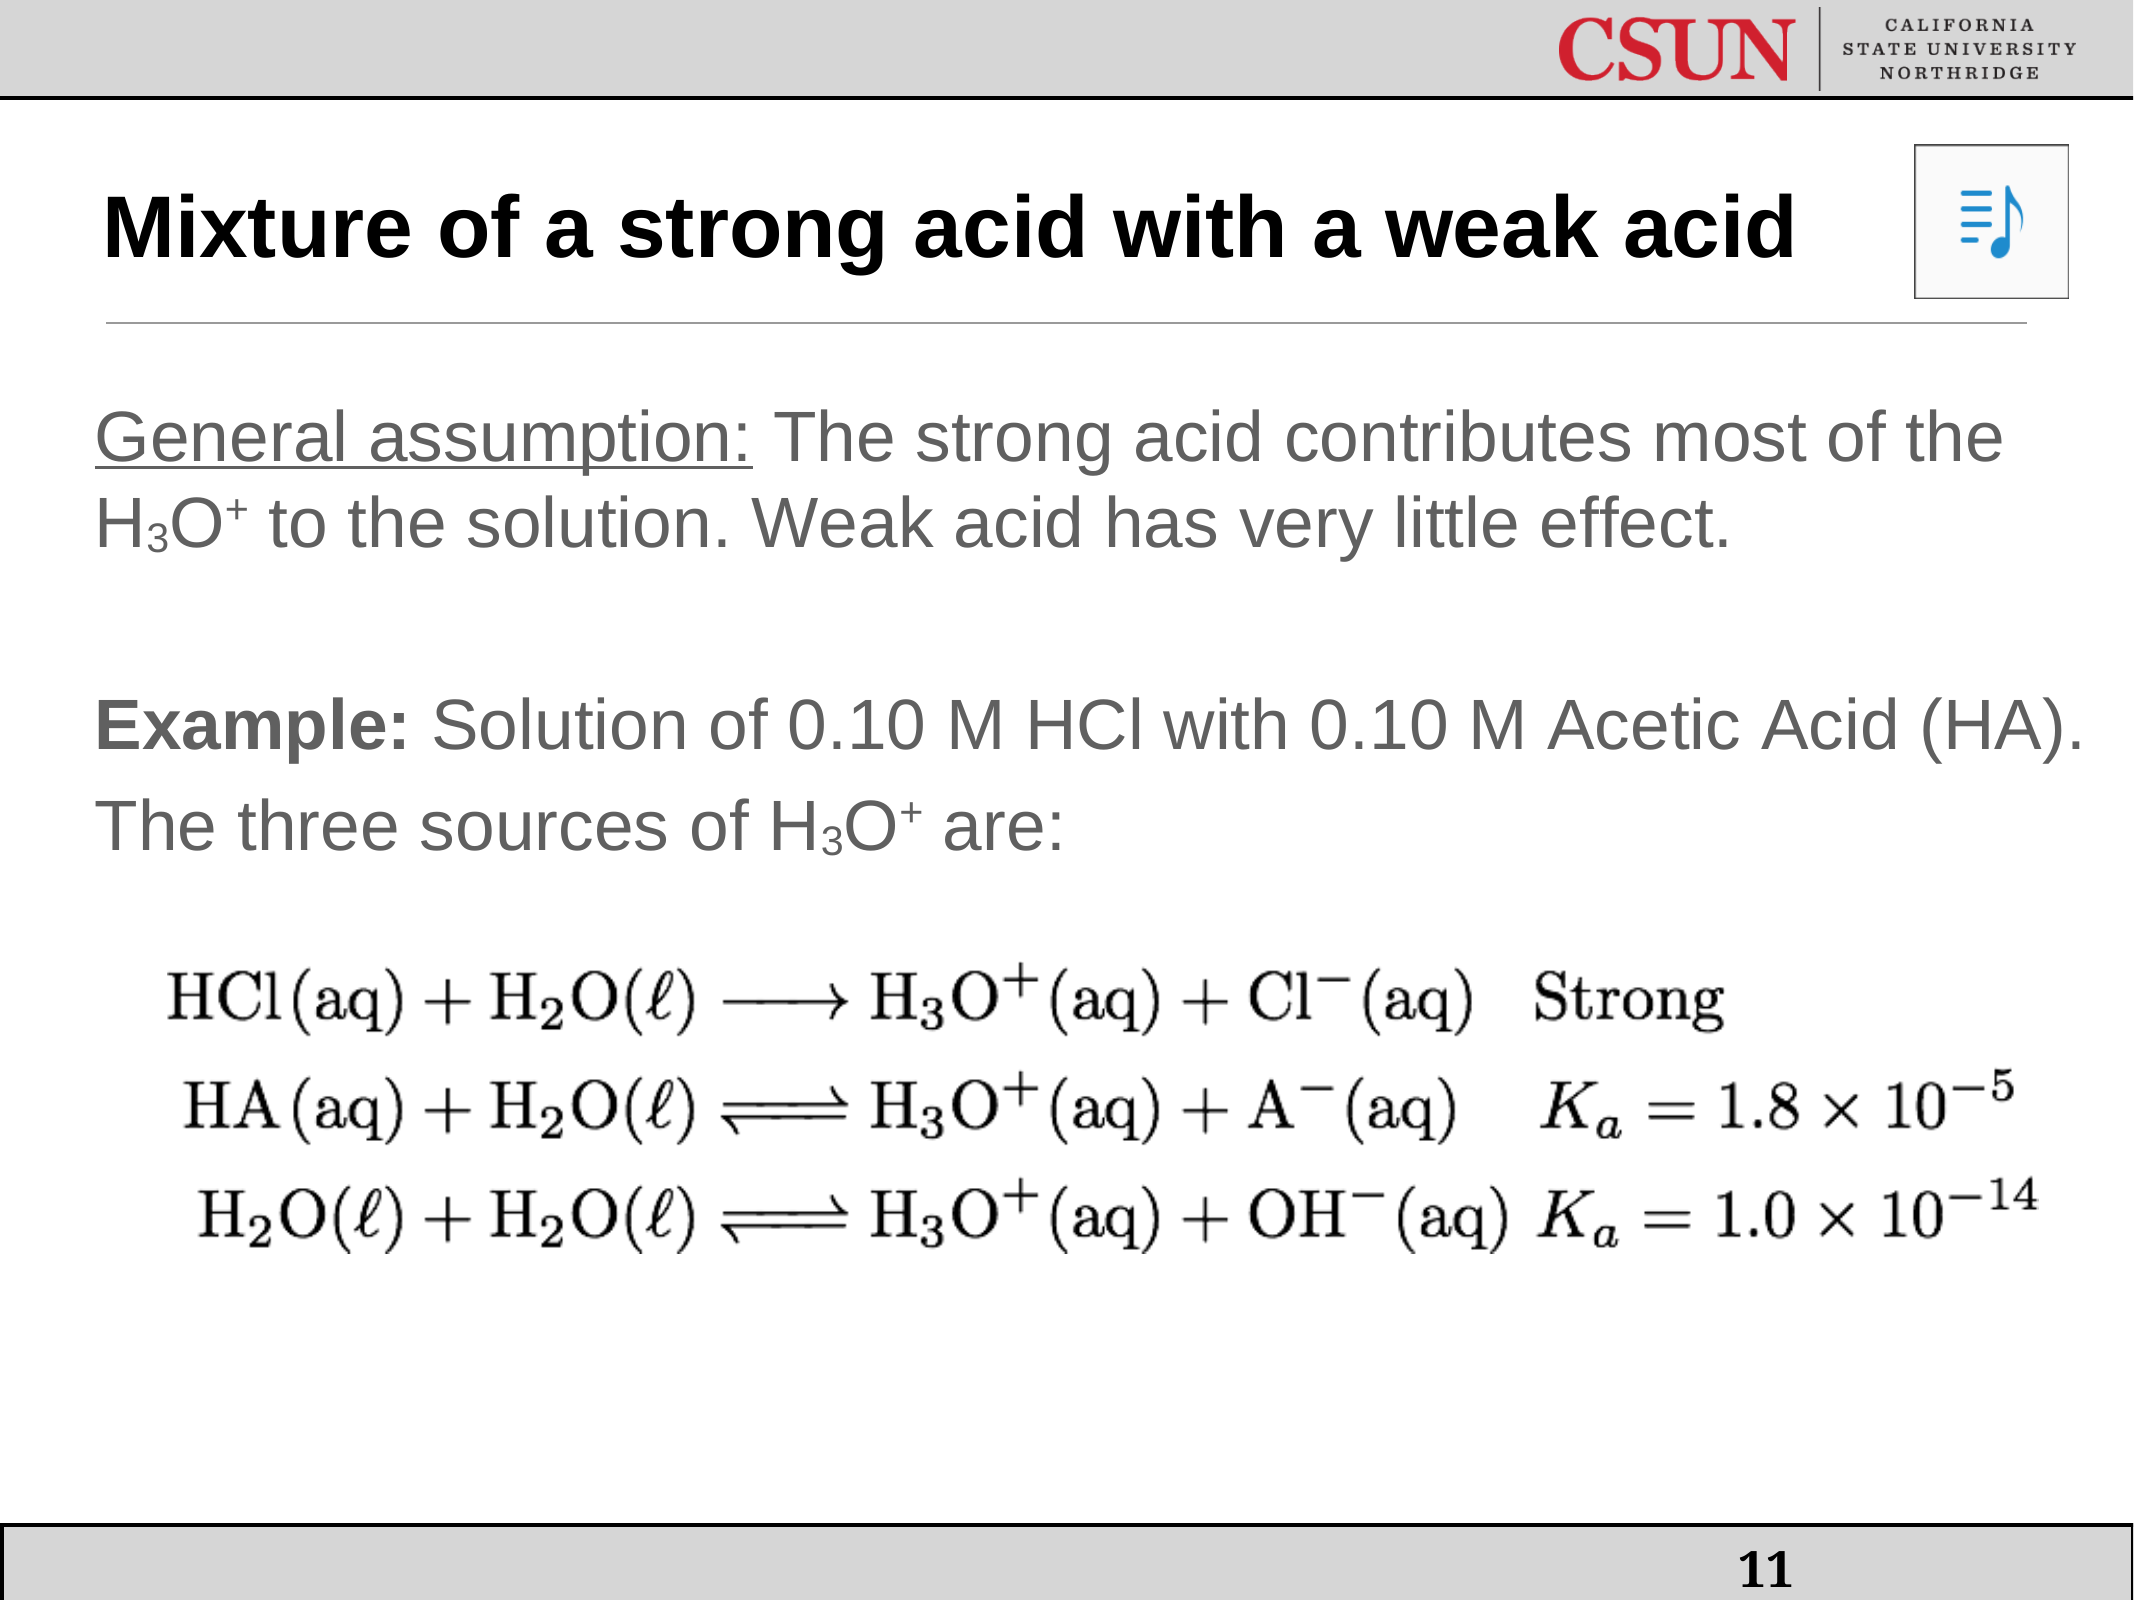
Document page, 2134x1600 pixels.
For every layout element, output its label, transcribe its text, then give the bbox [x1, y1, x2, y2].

picture [1559, 7, 2076, 91]
title Mixture of a strong acid with a weak acid [93, 104, 2040, 284]
picture [167, 961, 2039, 1254]
list General assumption: The strong acid contributes most of the H3O+ to the solution. Weak acid has very little effect. Example: Solution of 0.10 M HCl with 0.10 M Acetic Acid (HA). The three sources of H3O+ are: [45, 382, 2101, 887]
text_box [1913, 143, 2071, 301]
